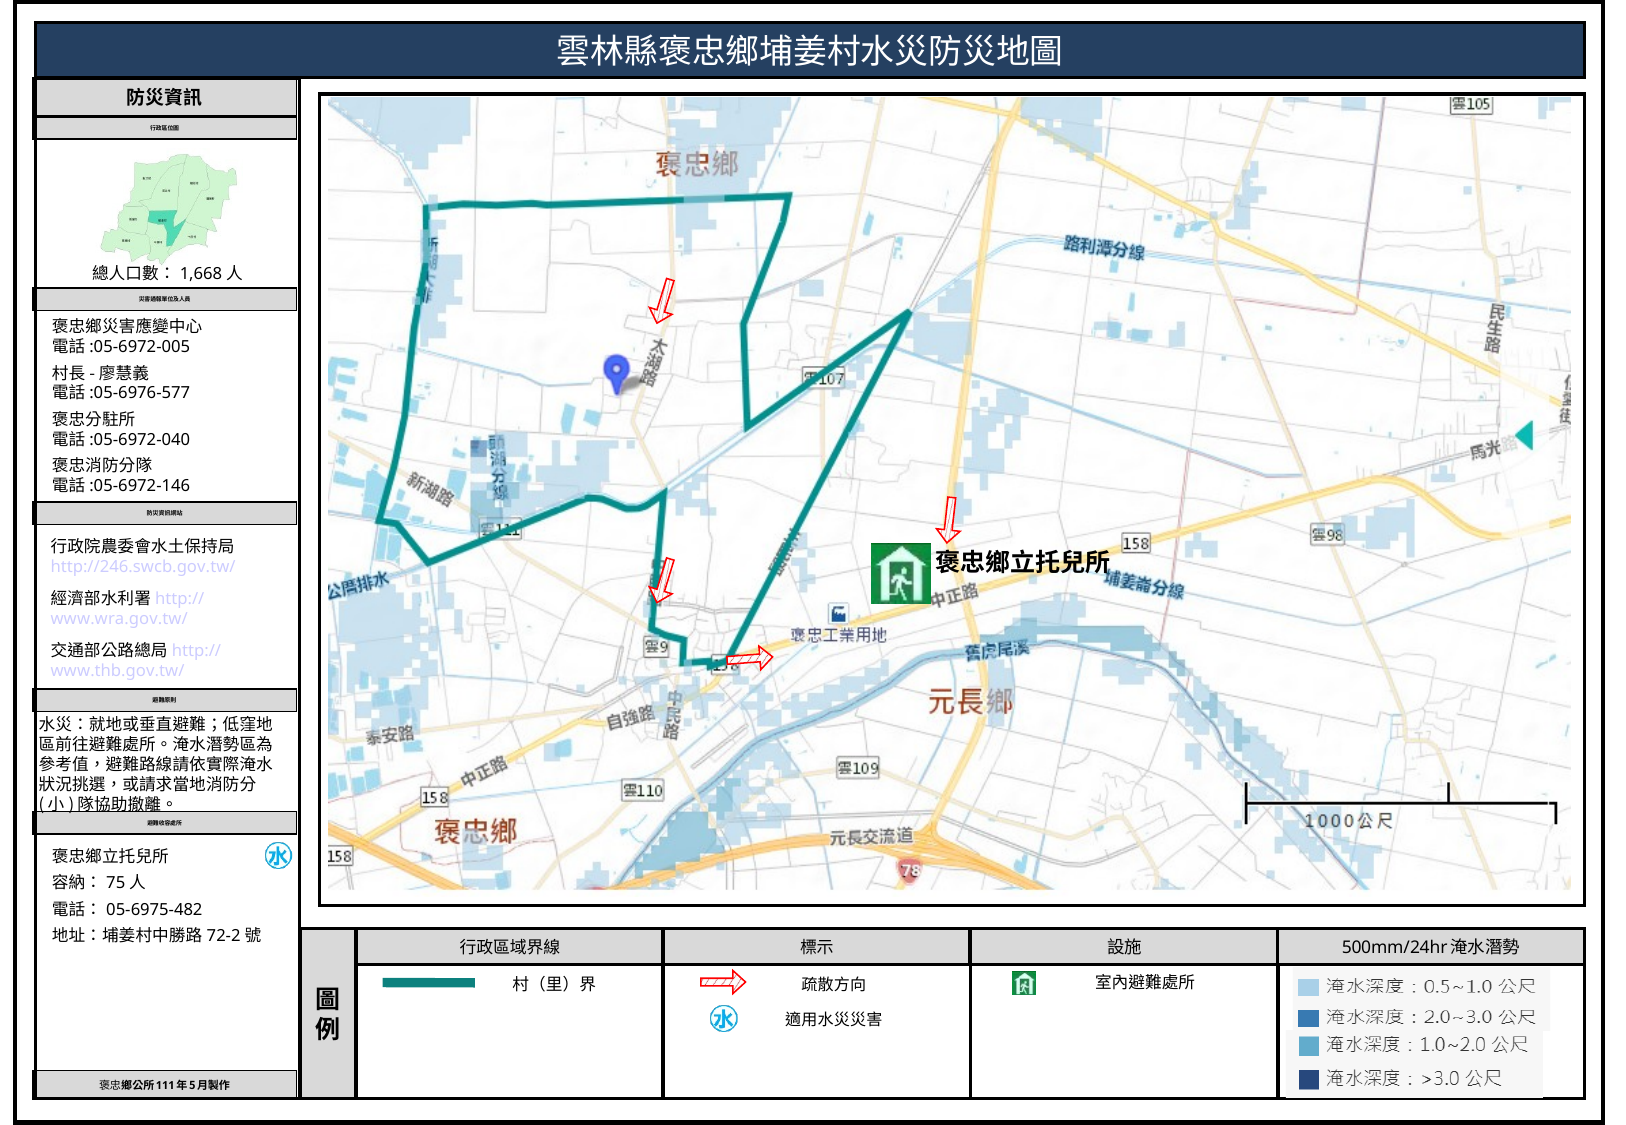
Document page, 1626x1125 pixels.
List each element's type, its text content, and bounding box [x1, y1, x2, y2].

text_box [936, 497, 961, 543]
picture [708, 1003, 739, 1033]
picture [68, 148, 269, 270]
text_box 防災資訊 [37, 80, 297, 116]
text_box [726, 646, 773, 670]
picture [328, 97, 1571, 897]
text_box 褒忠鄉立托兒所 [920, 538, 1126, 585]
text_box 設施 [970, 928, 1277, 965]
text_box 適用水災災害 [694, 1000, 974, 1036]
text_box 室內避難處所 [994, 965, 1297, 1001]
text_box [649, 557, 674, 603]
picture [263, 840, 293, 870]
text_box [700, 970, 746, 994]
text_box 總人口數：1,668人 [68, 255, 267, 291]
text_box 村（里）界 [414, 966, 695, 1002]
text_box 避難收容處所 [37, 822, 297, 835]
text_box 標示 [664, 930, 970, 965]
text_box 行政區位圖 [37, 116, 297, 140]
text_box 圖例 [302, 930, 356, 1097]
text_box 疏散方向 [695, 966, 974, 1000]
text_box 避難原則 [37, 689, 297, 706]
text_box 褒忠鄉公所111年5月製作 [37, 1070, 297, 1097]
text_box [649, 278, 674, 324]
text_box 行政院農委會水土保持局http://246.swcb.gov.tw/ 經濟部水利署http://www.wra.gov.tw/ 交通部公路總局http://www.thb.gov.tw/ [35, 527, 303, 688]
text_box 水災：就地或垂直避難；低窪地區前往避難處所。淹水潛勢區為參考值，避難路線請依實際淹水狀況挑選，或請求當地消防分(小)隊協助撤離。 [23, 706, 301, 822]
text_box 雲林縣褒忠鄉埔姜村水災防災地圖 [35, 22, 1585, 78]
text_box 500mm/24hr淹水潛勢 [1277, 928, 1585, 965]
text_box 防災資訊網站 [37, 503, 297, 525]
text_box 褒忠鄉立托兒所 容納：75人 電話：05-6975-482 地址：埔姜村中勝路72-2號 [37, 838, 301, 953]
picture [1285, 967, 1551, 1098]
text_box 褒忠鄉災害應變中心 電話:05-6972-005 村長-廖慧義 電話:05-6976-577 褒忠分駐所 電話:05-6972-040 褒忠消防分隊 電話:05-6972-146 [37, 308, 301, 503]
text_box 災害通報單位及人員 [37, 287, 297, 308]
text_box 行政區域界線 [356, 930, 664, 965]
